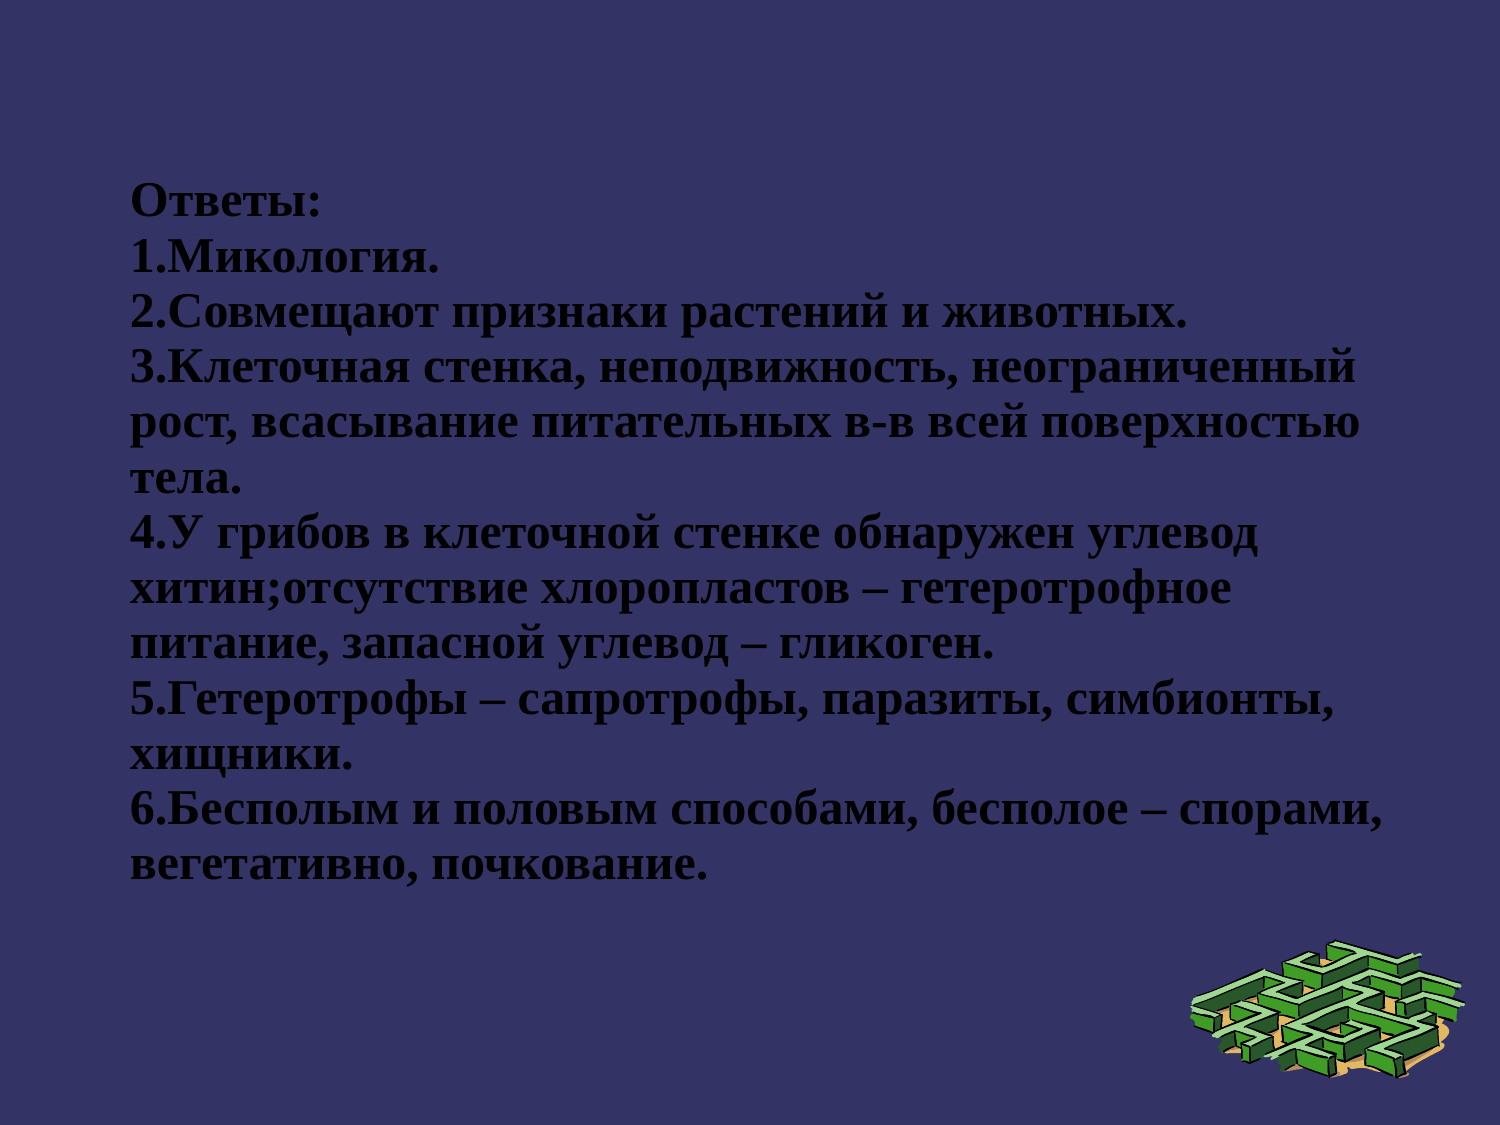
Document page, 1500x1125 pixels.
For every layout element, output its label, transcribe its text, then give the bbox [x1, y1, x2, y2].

title Ответы: 1.Микология. 2.Совмещают признаки растений и животных. 3.Клеточная стенка, неподвижность, неограниченный рост, всасывание питательных в-в всей поверхностью тела. 4.У грибов в клеточной стенке обнаружен углевод хитин;отсутствие хлоропластов – гетеротрофное питание, запасной углевод – гликоген. 5.Гетеротрофы – сапротрофы, паразиты, симбионты, хищники. 6.Бесполым и половым способами, бесполое – спорами, вегетативно, почкование. [129, 0, 1425, 1087]
